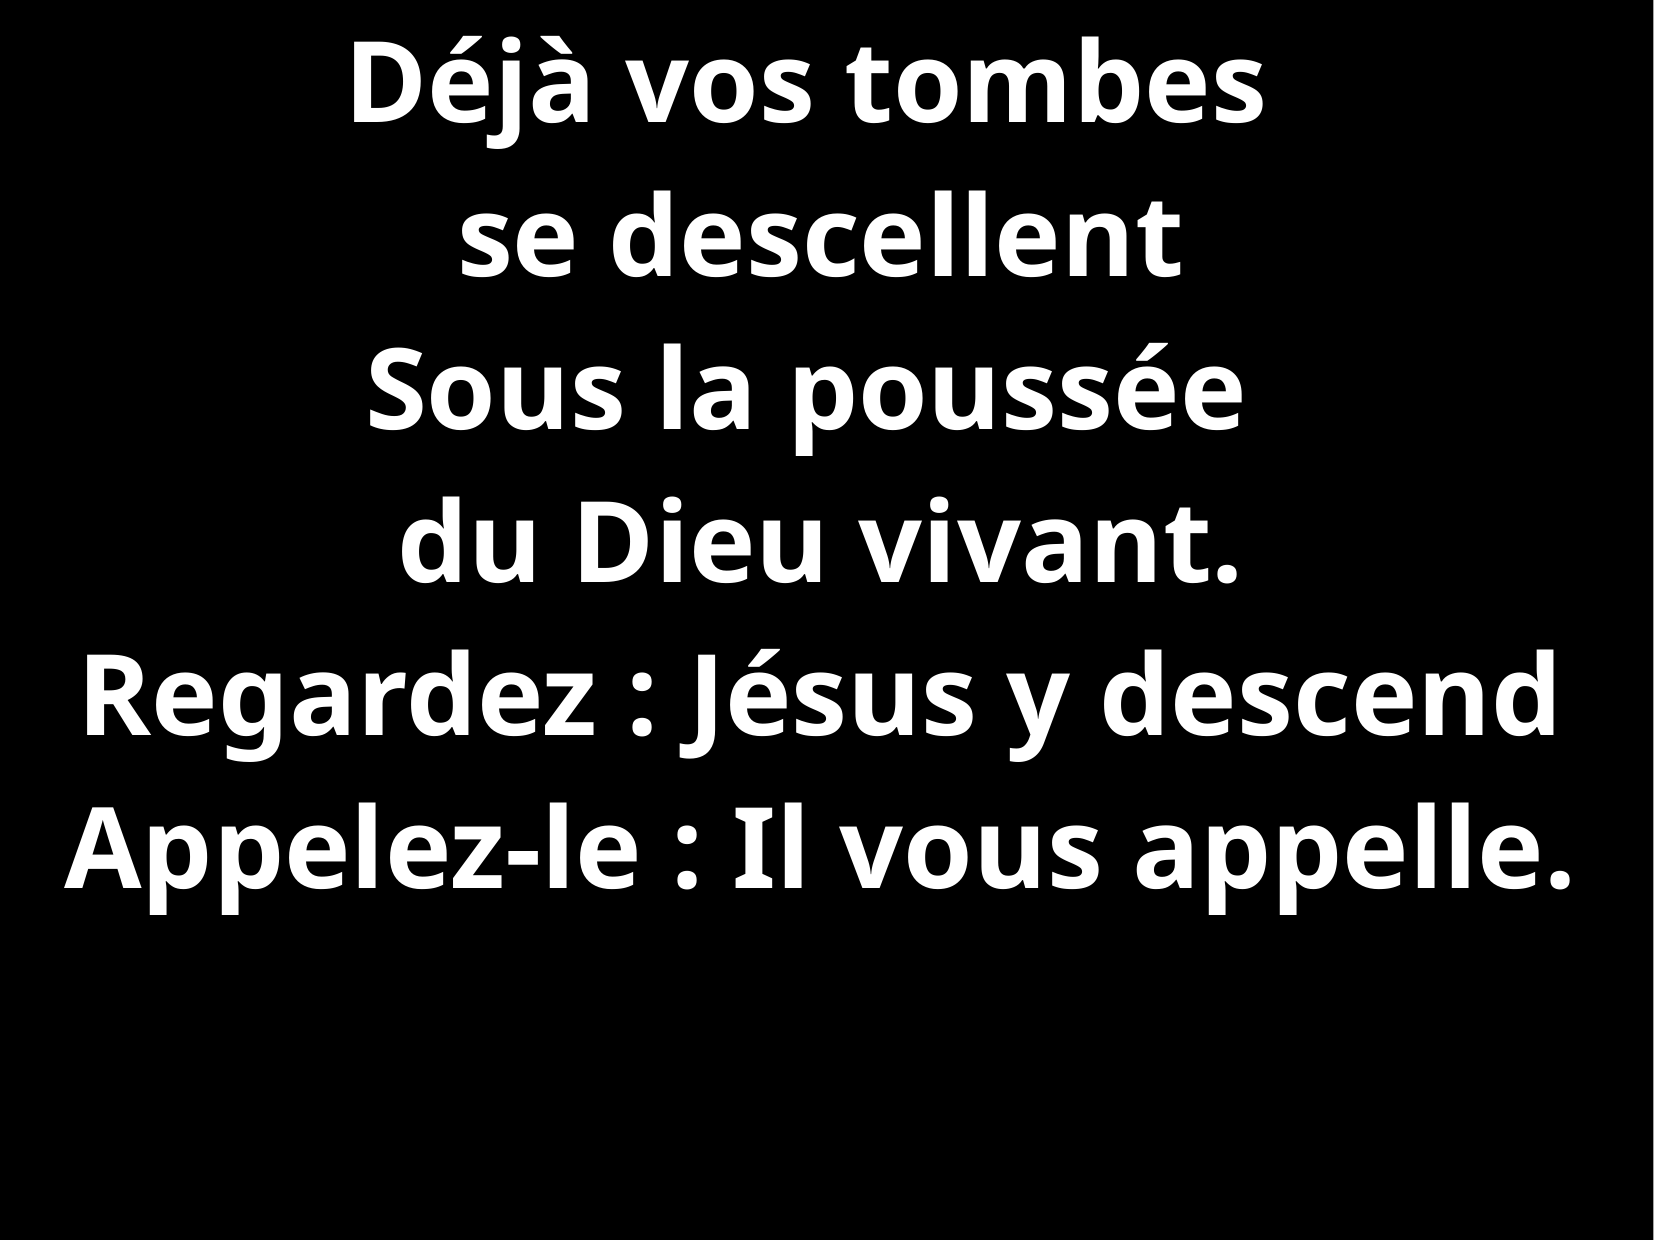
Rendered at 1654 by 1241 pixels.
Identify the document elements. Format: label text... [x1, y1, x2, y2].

list Déjà vos tombes se descellent Sous la poussée du Dieu vivant. Regardez : Jésus y descend Appelez-le : Il vous appelle. [0, 2, 1642, 1241]
